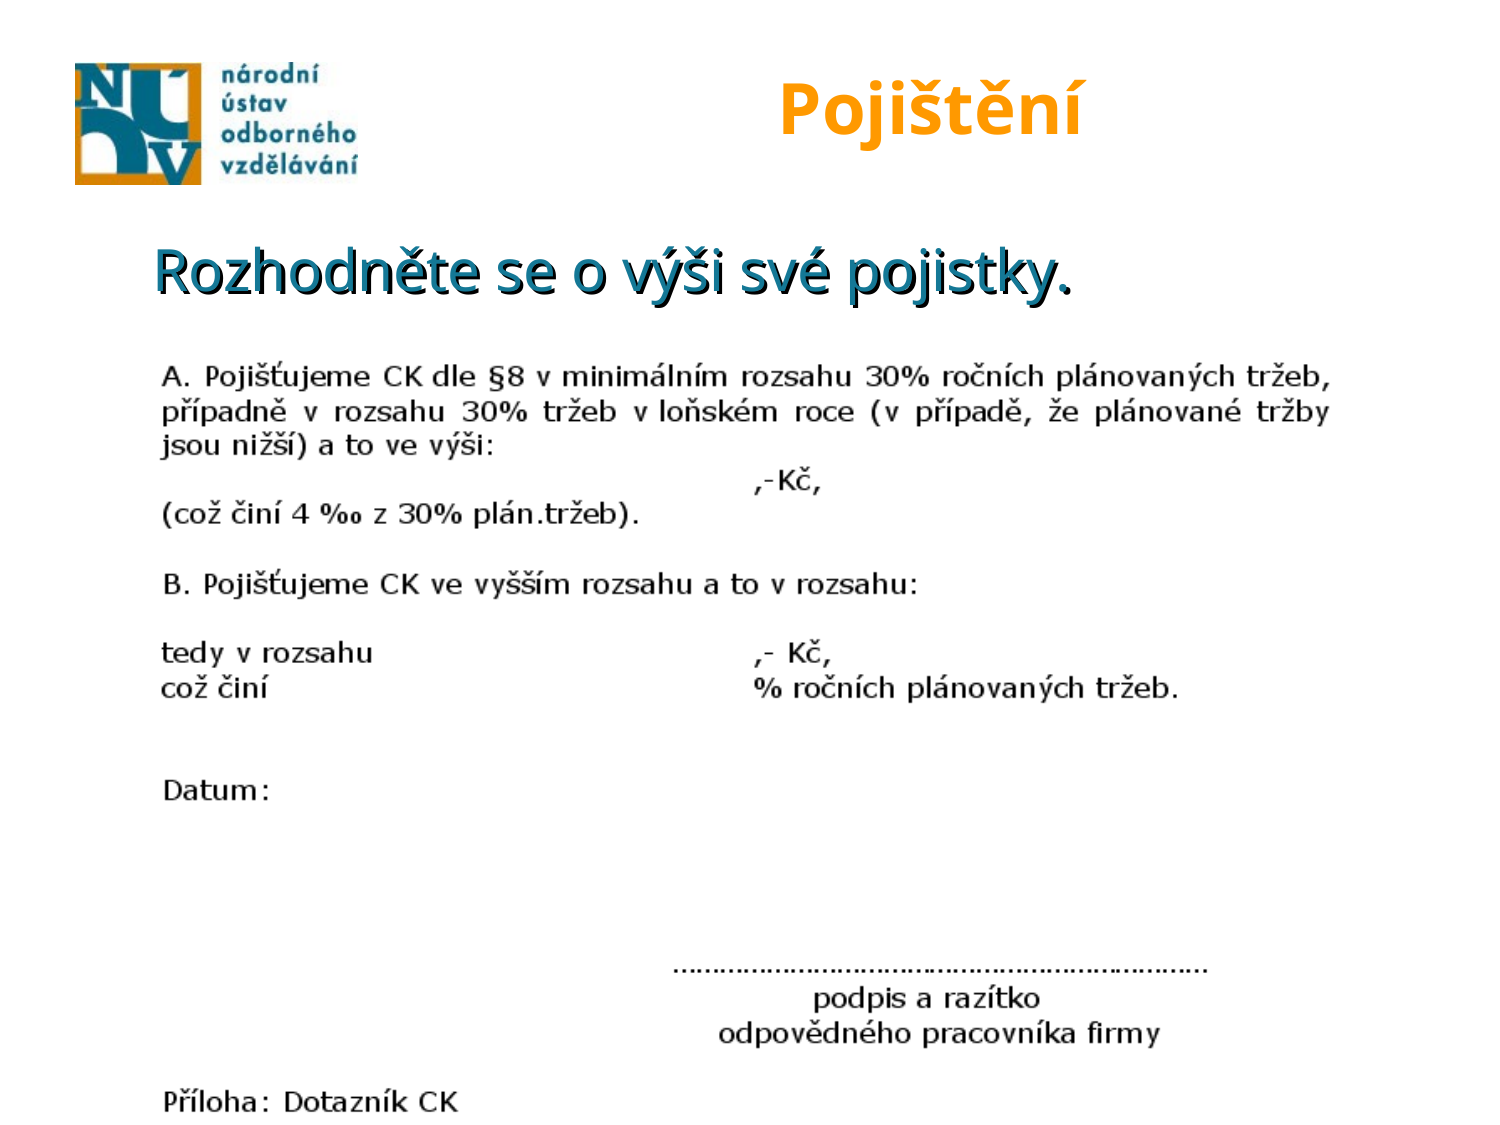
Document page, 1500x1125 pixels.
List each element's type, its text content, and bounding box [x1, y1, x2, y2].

picture [0, 334, 1500, 1125]
title Pojištění [399, 37, 1463, 176]
text_box Rozhodněte se o výši své pojistky. [137, 224, 1450, 311]
picture [75, 62, 358, 185]
